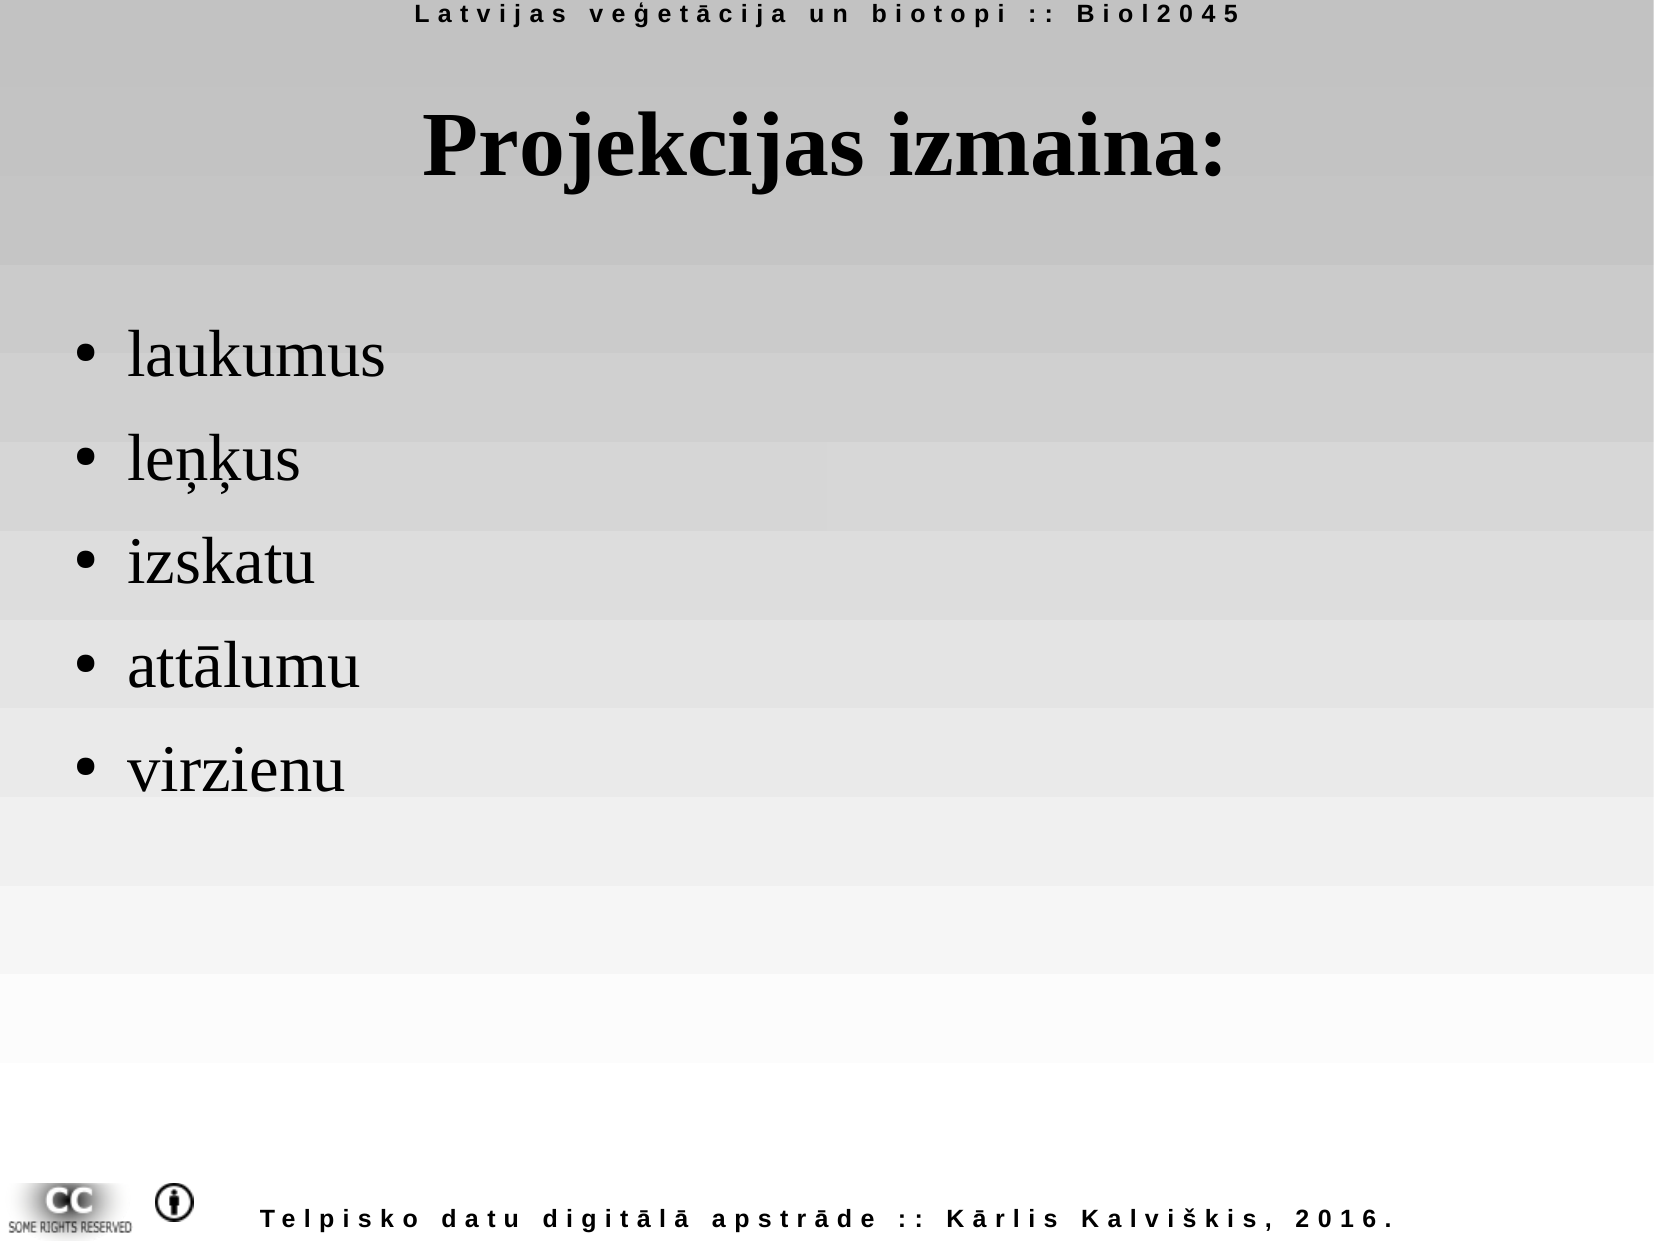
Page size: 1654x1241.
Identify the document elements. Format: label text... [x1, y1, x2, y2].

title Projekcijas izmaina: [0, 1, 1654, 287]
list laukumus leņķus izskatu attālumu virzienu [56, 317, 1600, 1175]
picture [0, 287, 1654, 1241]
